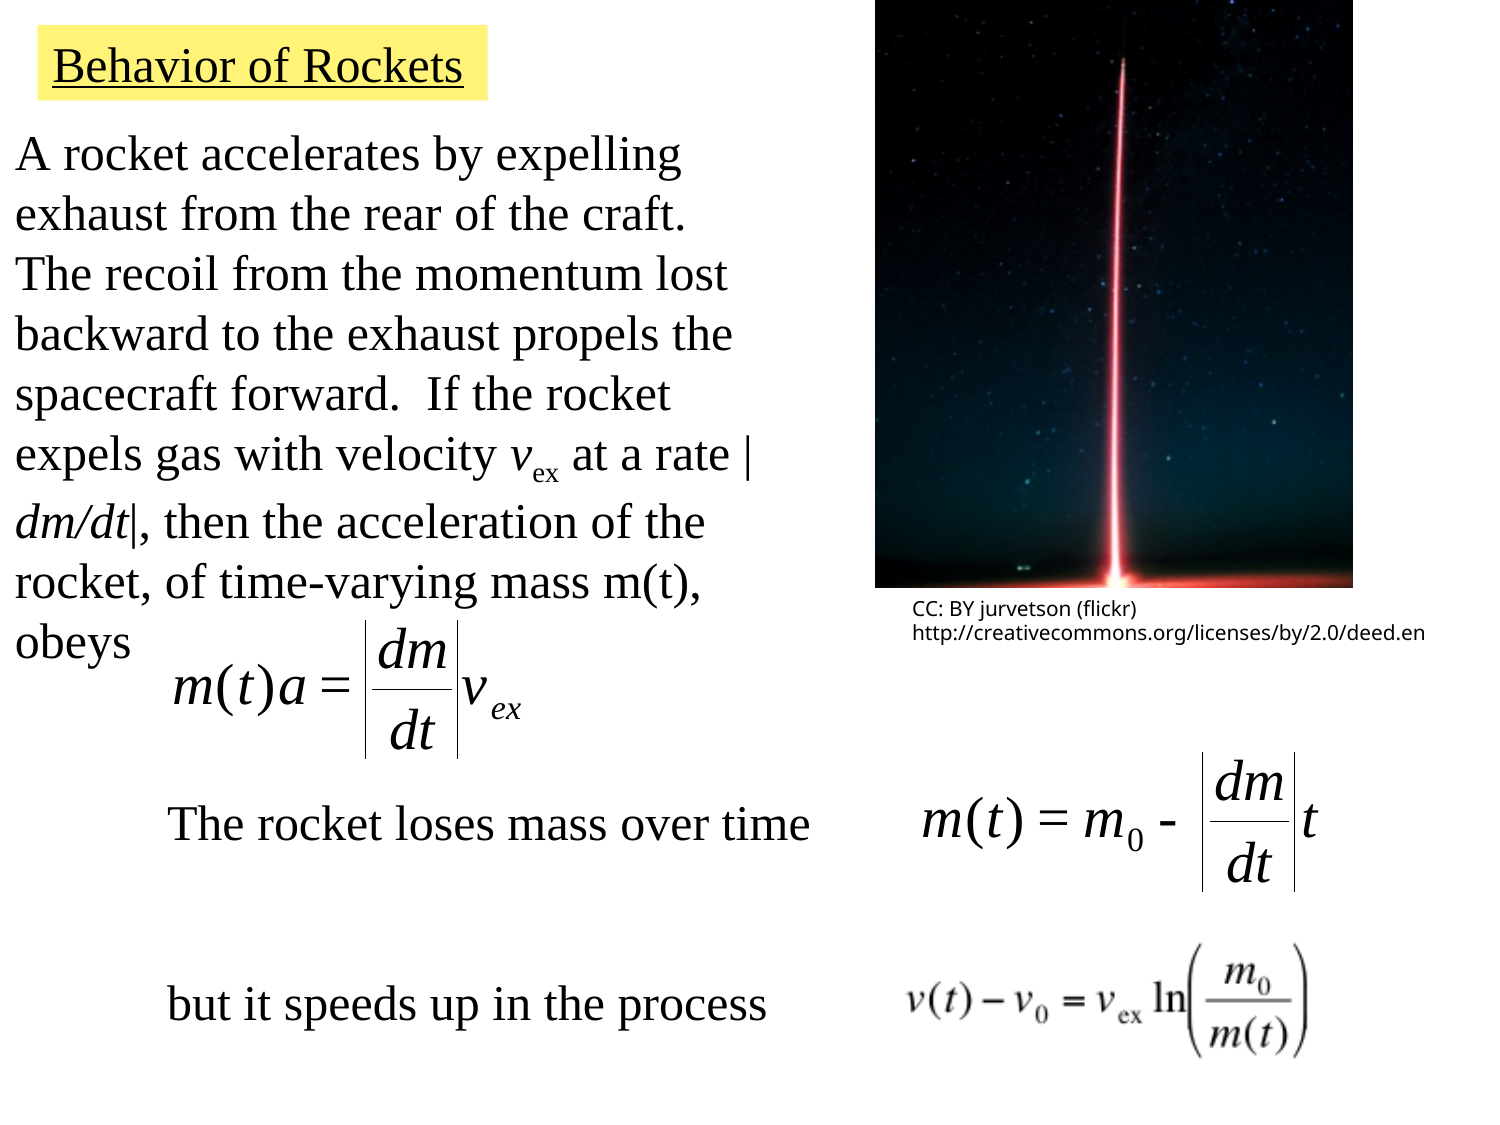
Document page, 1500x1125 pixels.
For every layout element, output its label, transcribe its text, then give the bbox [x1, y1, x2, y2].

text_box CC: BY jurvetson (flickr) http://creativecommons.org/licenses/by/2.0/deed.en [897, 587, 1441, 653]
picture [875, 0, 1353, 588]
text_box Behavior of Rockets [37, 24, 488, 101]
chart [911, 744, 1326, 901]
text_box The rocket loses mass over time but it speeds up in the process [152, 782, 989, 1039]
text_box A rocket accelerates by expelling exhaust from the rear of the craft. The recoil from the momentum lost backward to the exhaust propels the spacecraft forward. If the rocket expels gas with velocity vex at a rate |dm/dt|, then the acceleration of the rocket, of time-varying mass m(t), obeys [0, 112, 801, 677]
chart [162, 677, 528, 768]
picture [900, 937, 1313, 1065]
